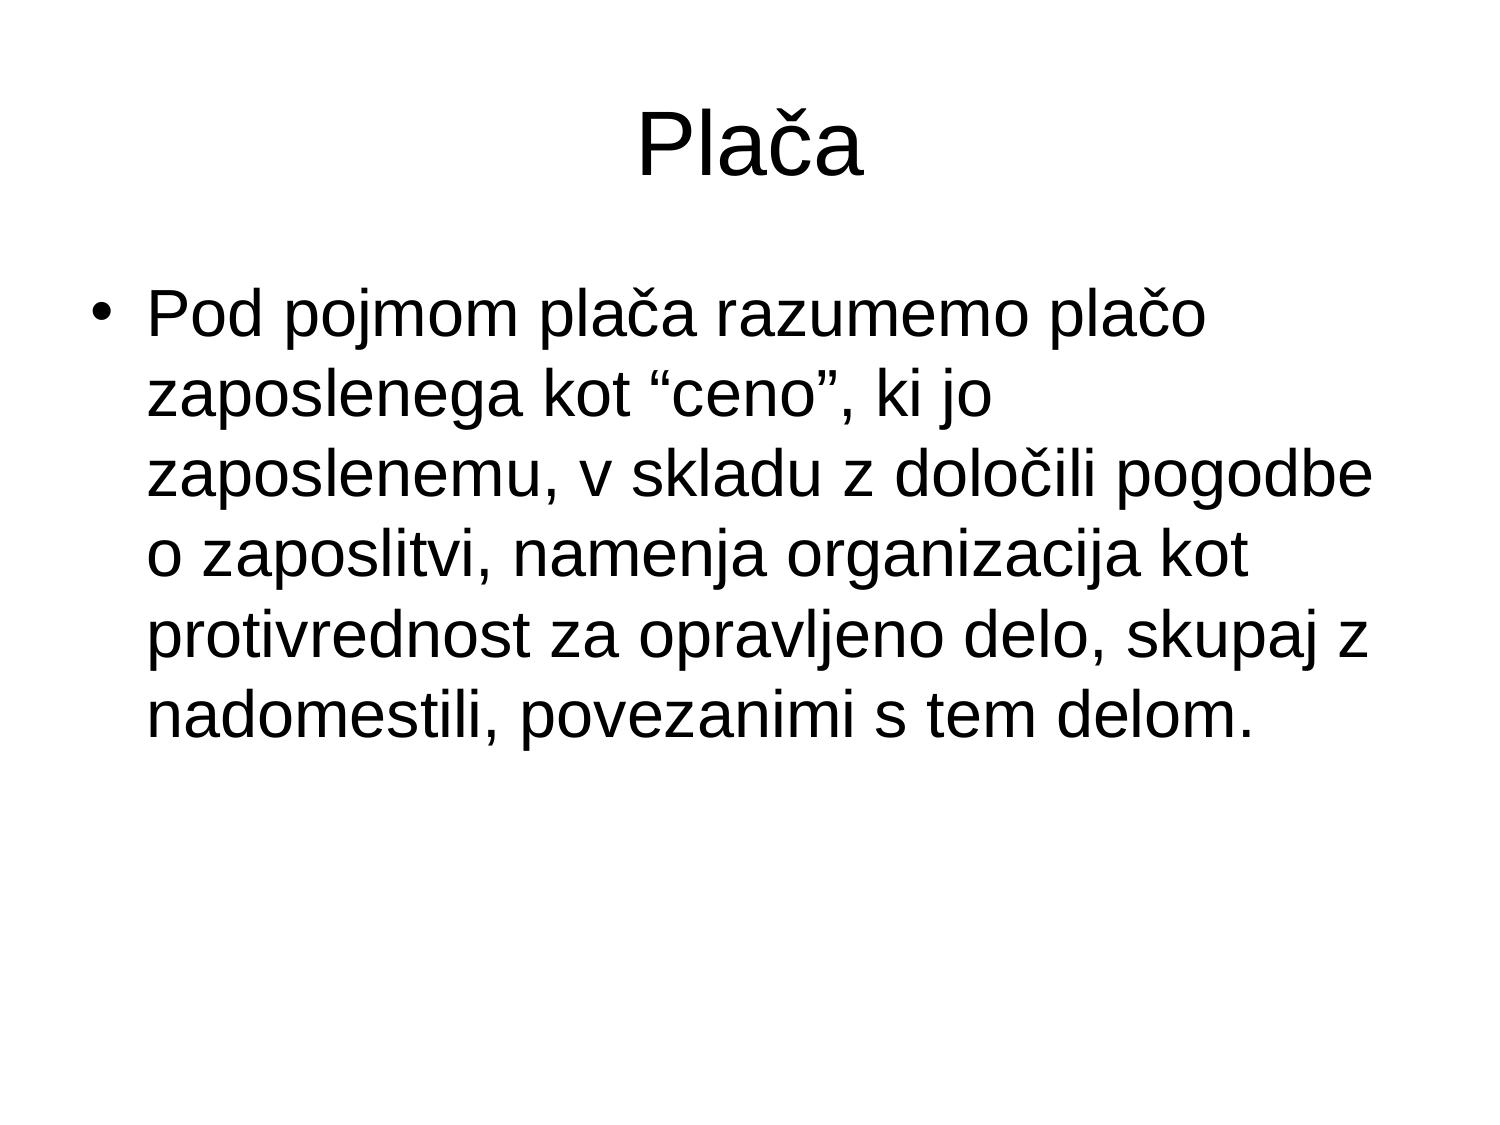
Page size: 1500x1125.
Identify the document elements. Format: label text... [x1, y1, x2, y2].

title Plača [75, 45, 1426, 233]
list Pod pojmom plača razumemo plačo zaposlenega kot “ceno”, ki jo zaposlenemu, v skladu z določili pogodbe o zaposlitvi, namenja organizacija kot protivrednost za opravljeno delo, skupaj z nadomestili, povezanimi s tem delom. [75, 262, 1426, 1006]
